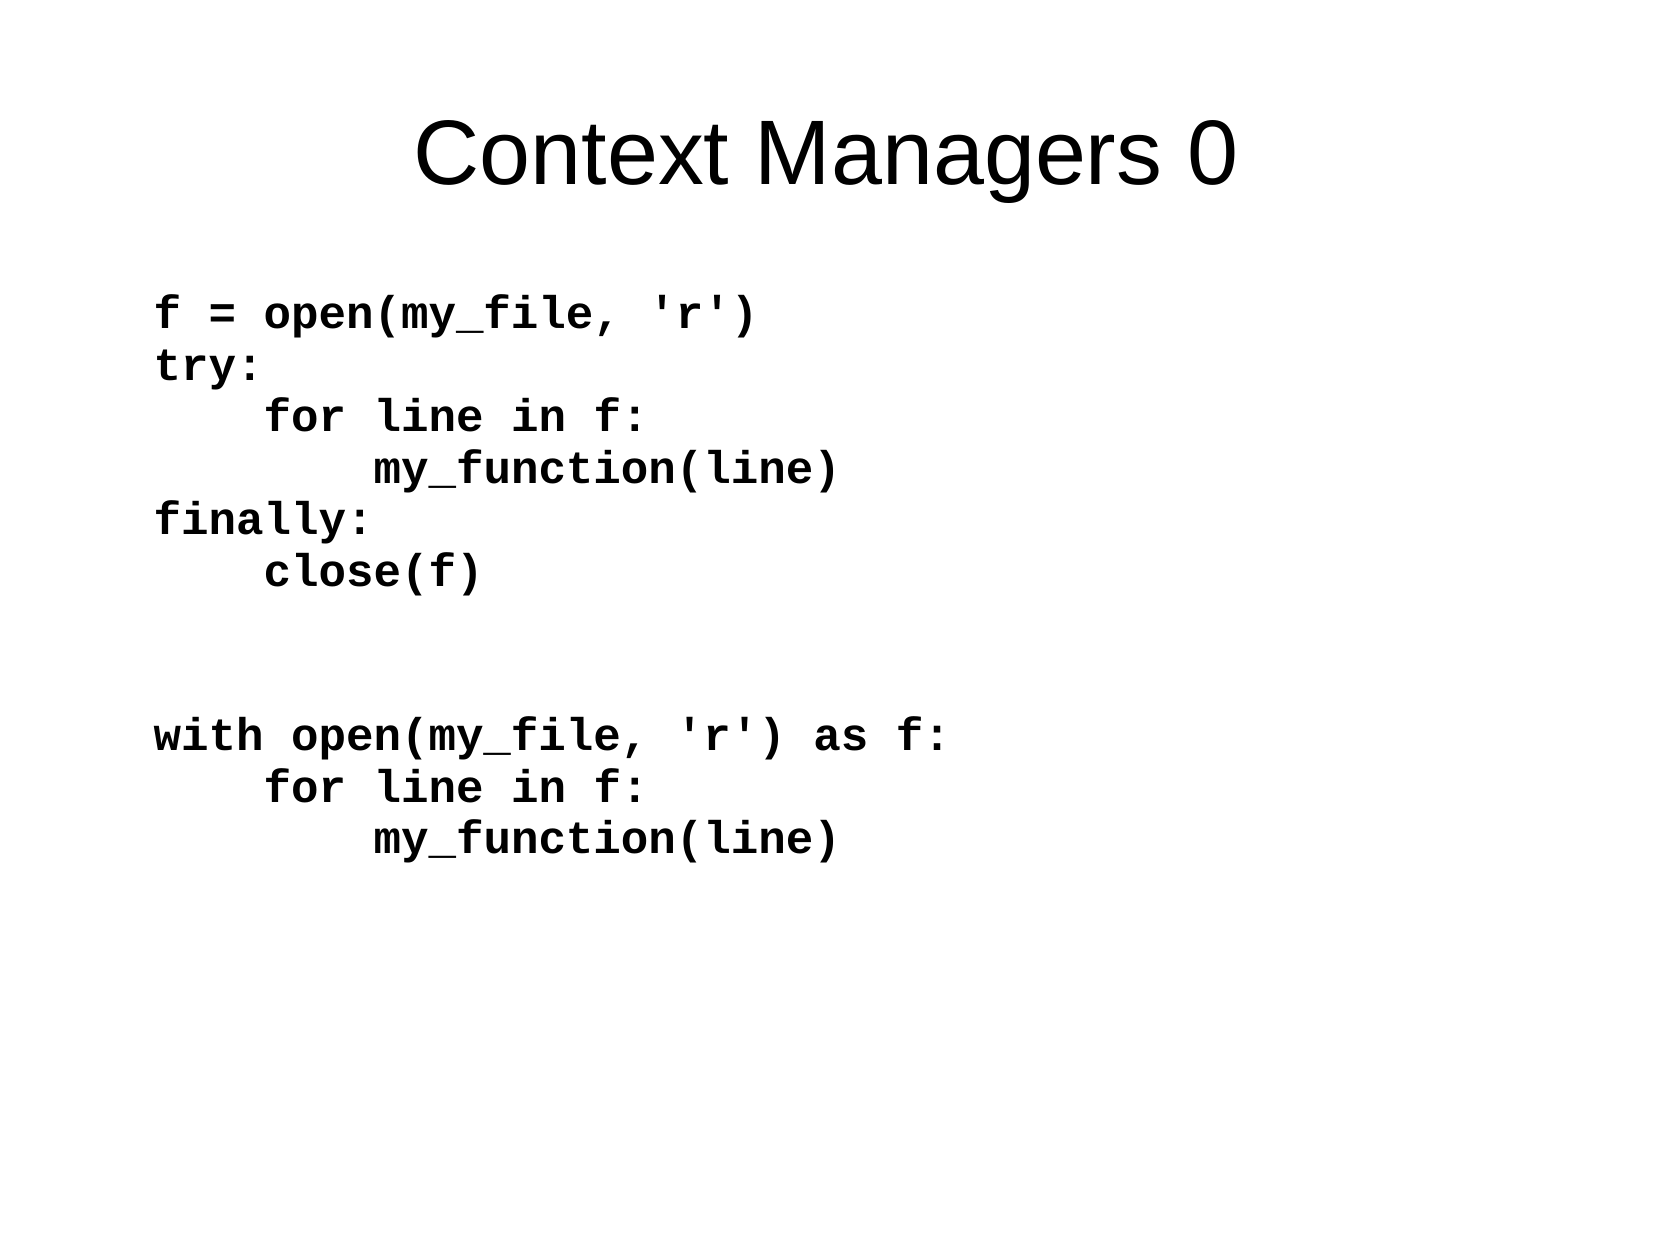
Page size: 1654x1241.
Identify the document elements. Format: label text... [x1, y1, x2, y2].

title Context Managers 0 [82, 49, 1571, 257]
list f = open(my_file, 'r') try: for line in f: my_function(line) finally: close(f) with open(my_file, 'r') as f: for line in f: my_function(line) [82, 290, 1571, 1010]
